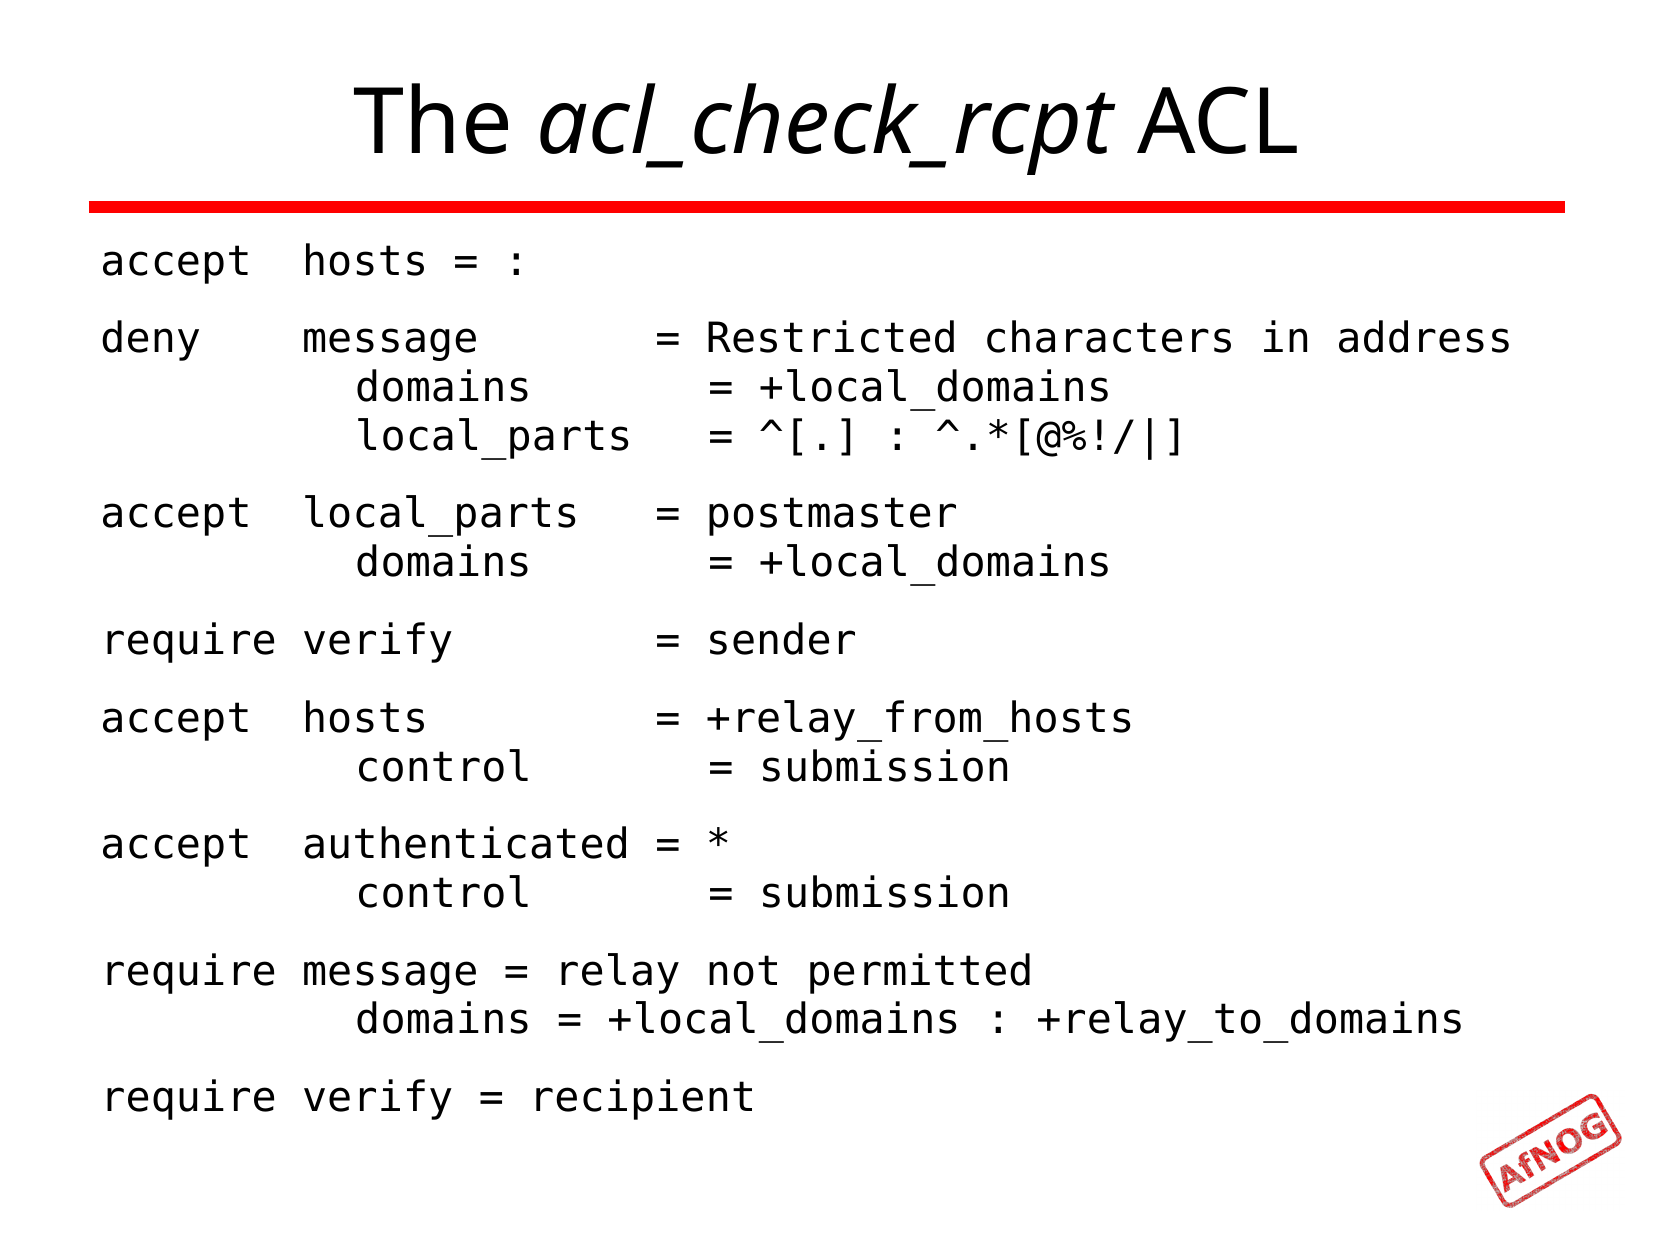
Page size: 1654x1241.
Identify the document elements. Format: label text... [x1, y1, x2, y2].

list accept hosts = : deny message = Restricted characters in address domains = +local_domains local_parts = ^[.] : ^.*[@%!/|] accept local_parts = postmaster domains = +local_domains require verify = sender accept hosts = +relay_from_hosts control = submission accept authenticated = * control = submission require message = relay not permitted domains = +local_domains : +relay_to_domains require verify = recipient [82, 236, 1571, 1122]
picture [1476, 1090, 1625, 1211]
title The acl_check_rcpt ACL [88, 29, 1565, 207]
